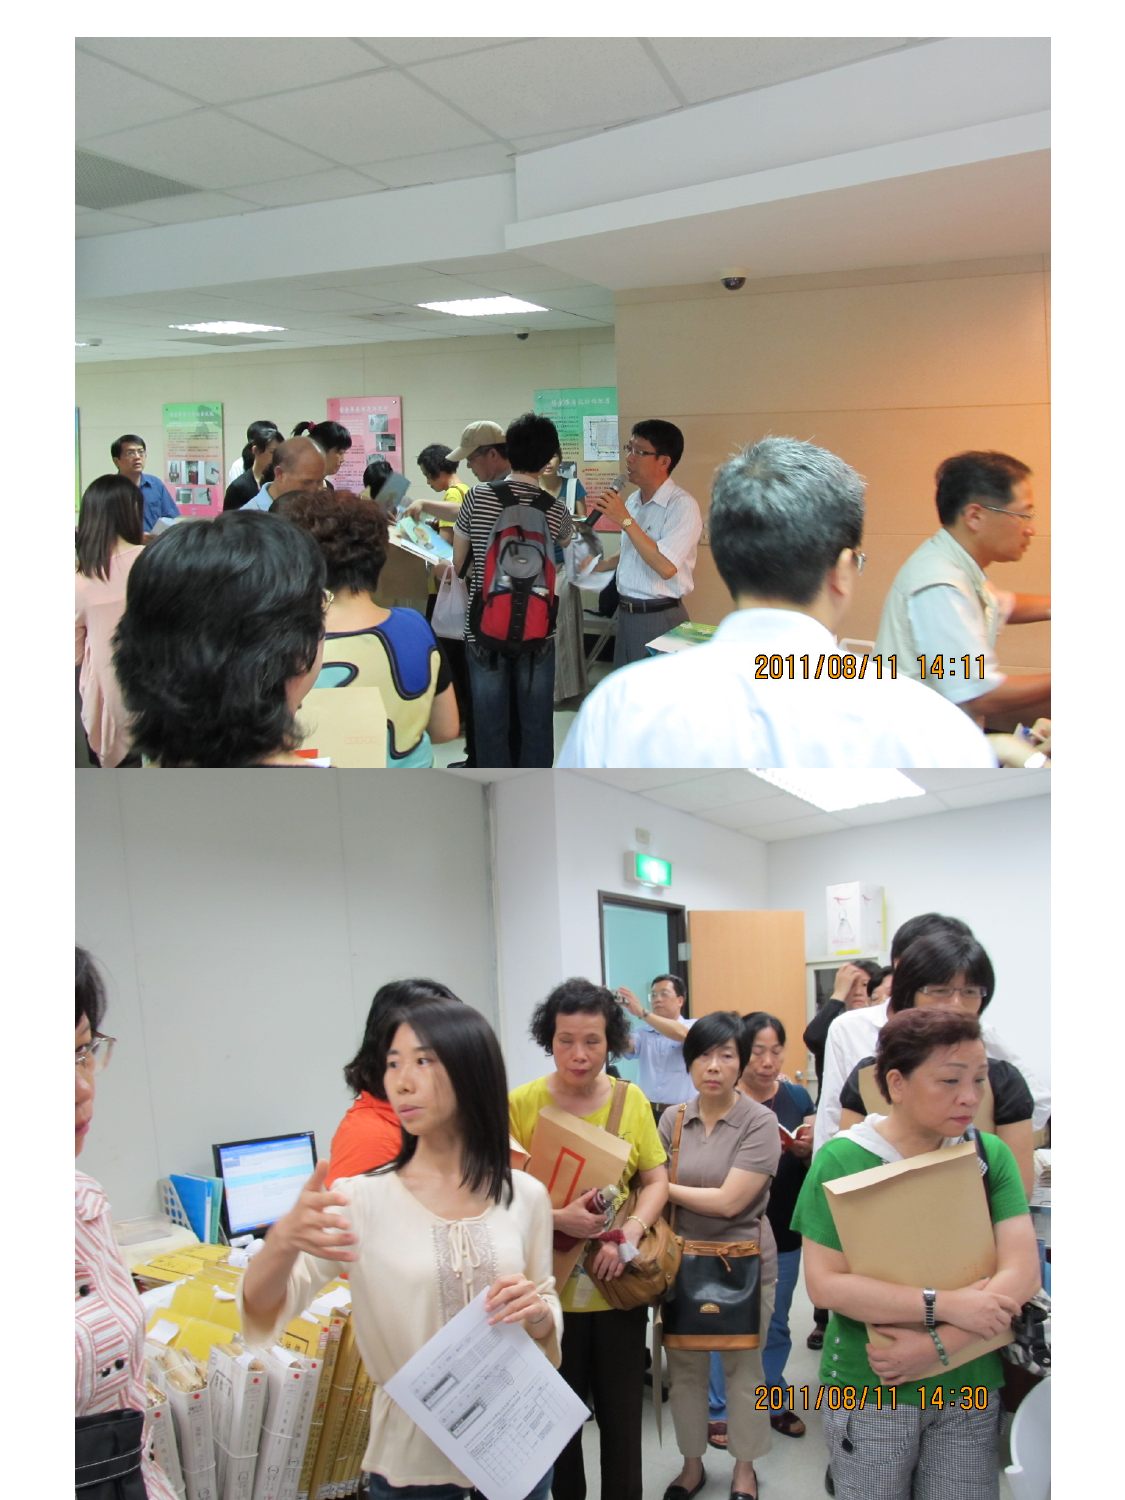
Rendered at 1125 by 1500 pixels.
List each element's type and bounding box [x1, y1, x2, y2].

picture [75, 37, 1051, 1500]
